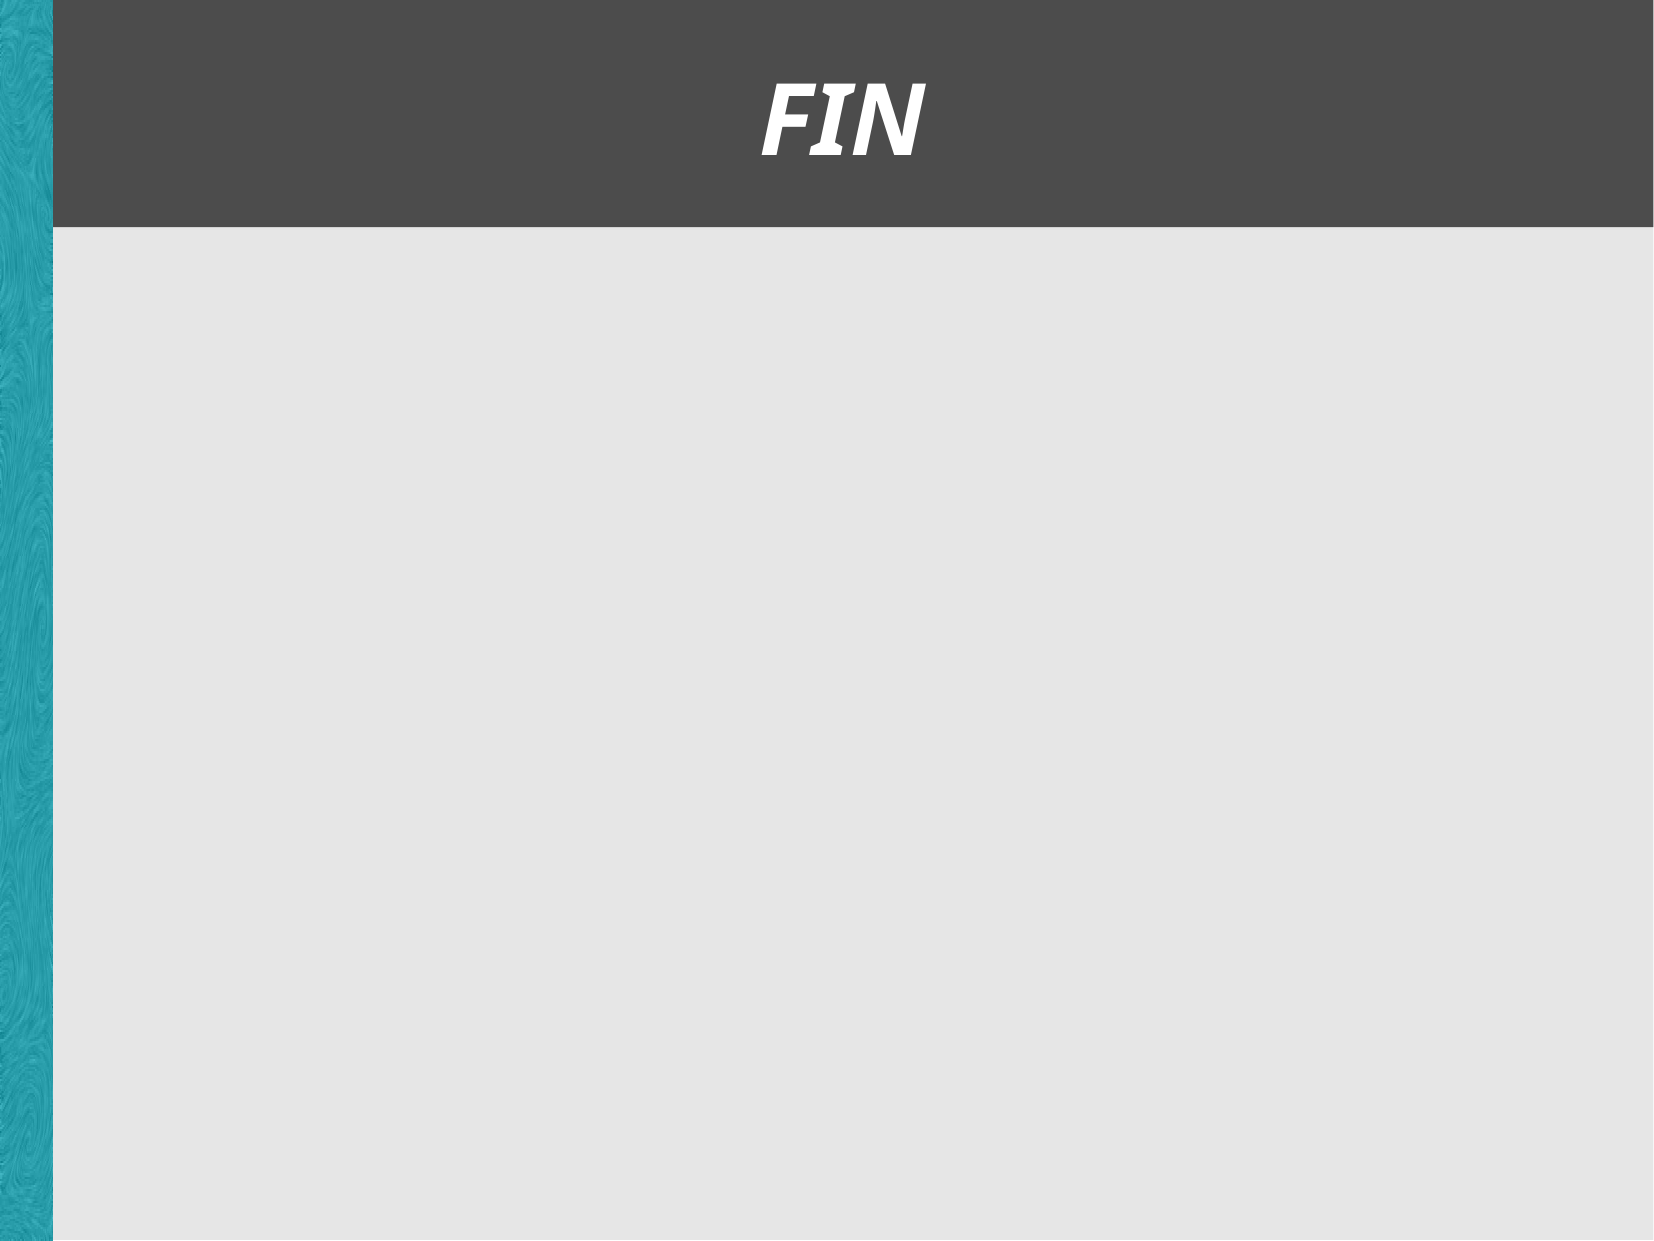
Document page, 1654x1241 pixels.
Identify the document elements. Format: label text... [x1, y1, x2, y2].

title FIN [121, 12, 1565, 221]
picture [0, 0, 53, 1241]
